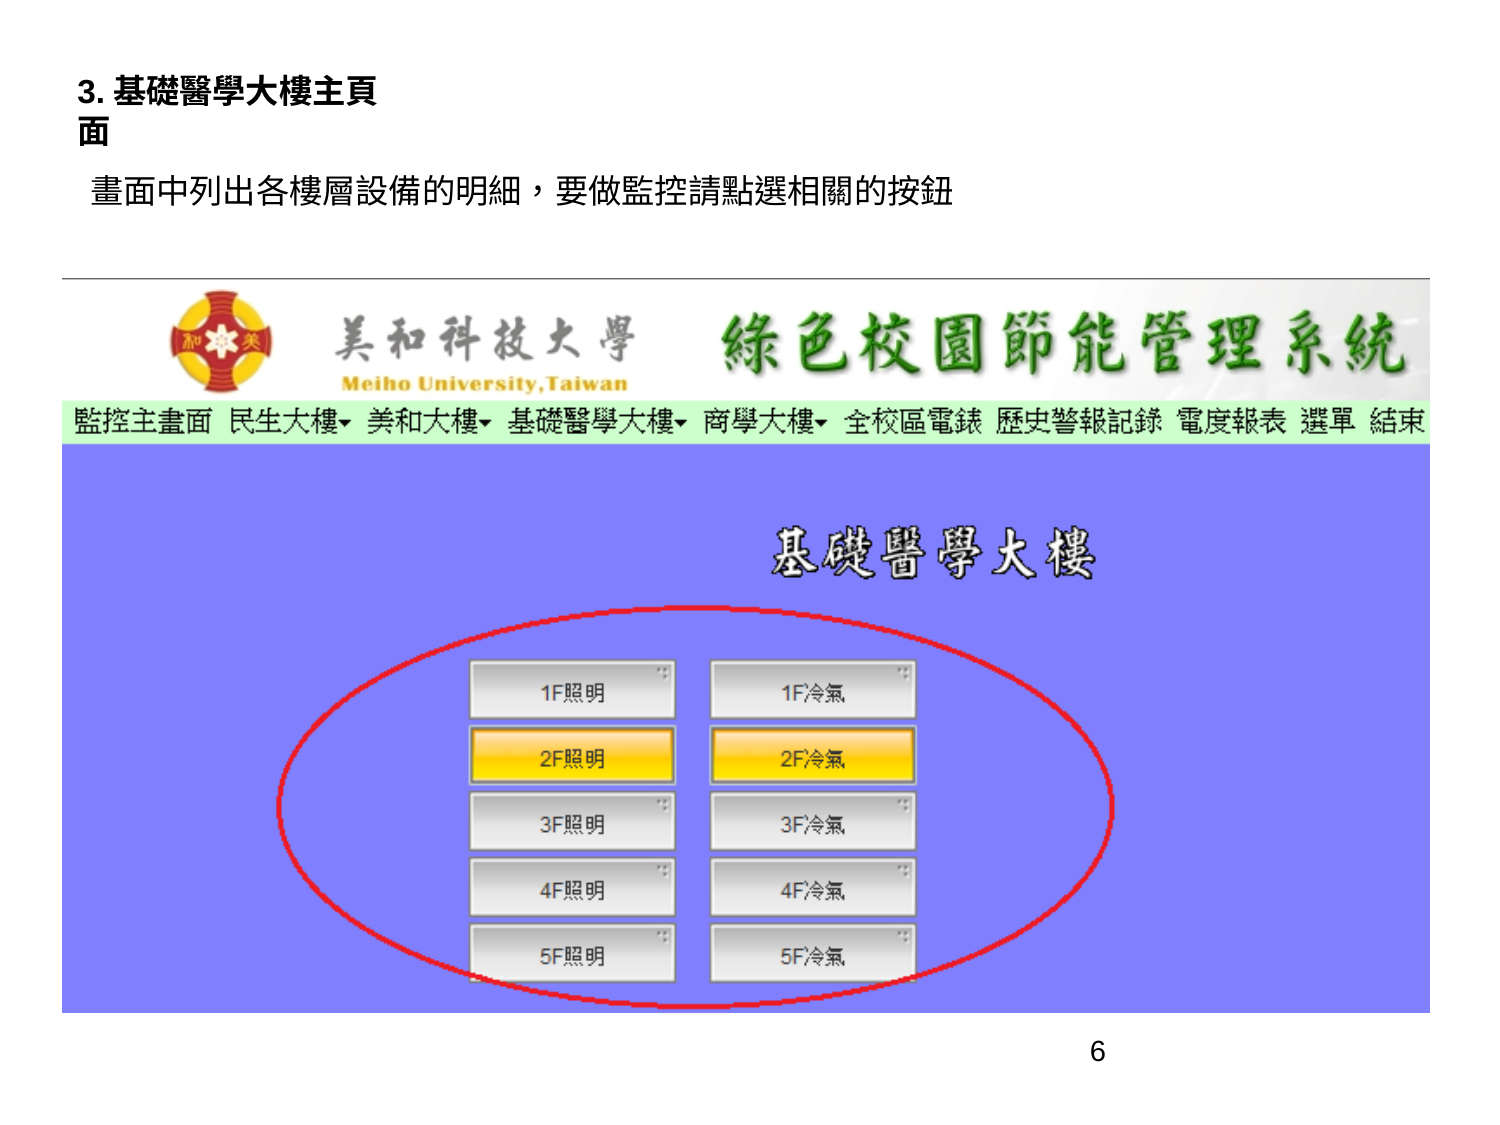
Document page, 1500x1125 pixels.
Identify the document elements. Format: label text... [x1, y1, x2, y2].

text_box 3.基礎醫學大樓主頁面 [62, 62, 425, 118]
text_box 畫面中列出各樓層設備的明細，要做監控請點選相關的按鈕 [75, 162, 1063, 218]
picture [62, 278, 1430, 1013]
text_box 6 [1074, 1024, 1426, 1103]
